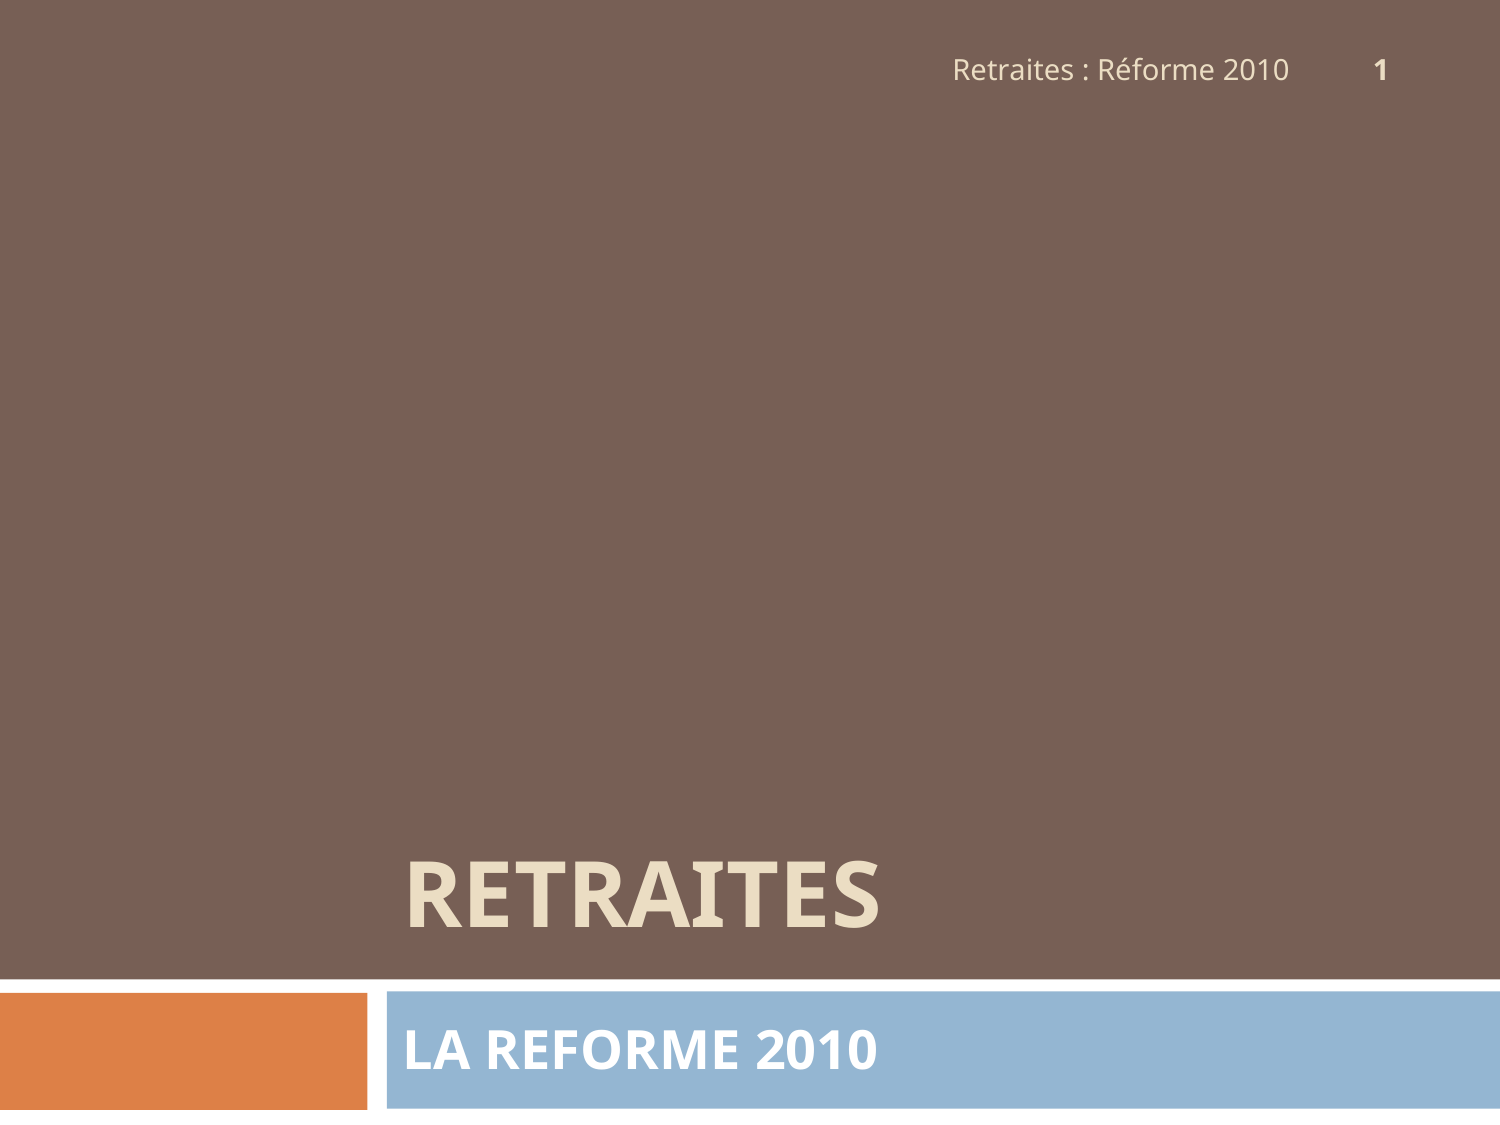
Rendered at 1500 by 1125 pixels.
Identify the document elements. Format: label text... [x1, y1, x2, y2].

text_box Retraites : Réforme 2010 [342, 38, 1305, 99]
title RETRAITES [387, 662, 1450, 963]
text_box LA REFORME 2010 [387, 992, 1488, 1105]
text_box <numéro> [1312, 37, 1451, 101]
